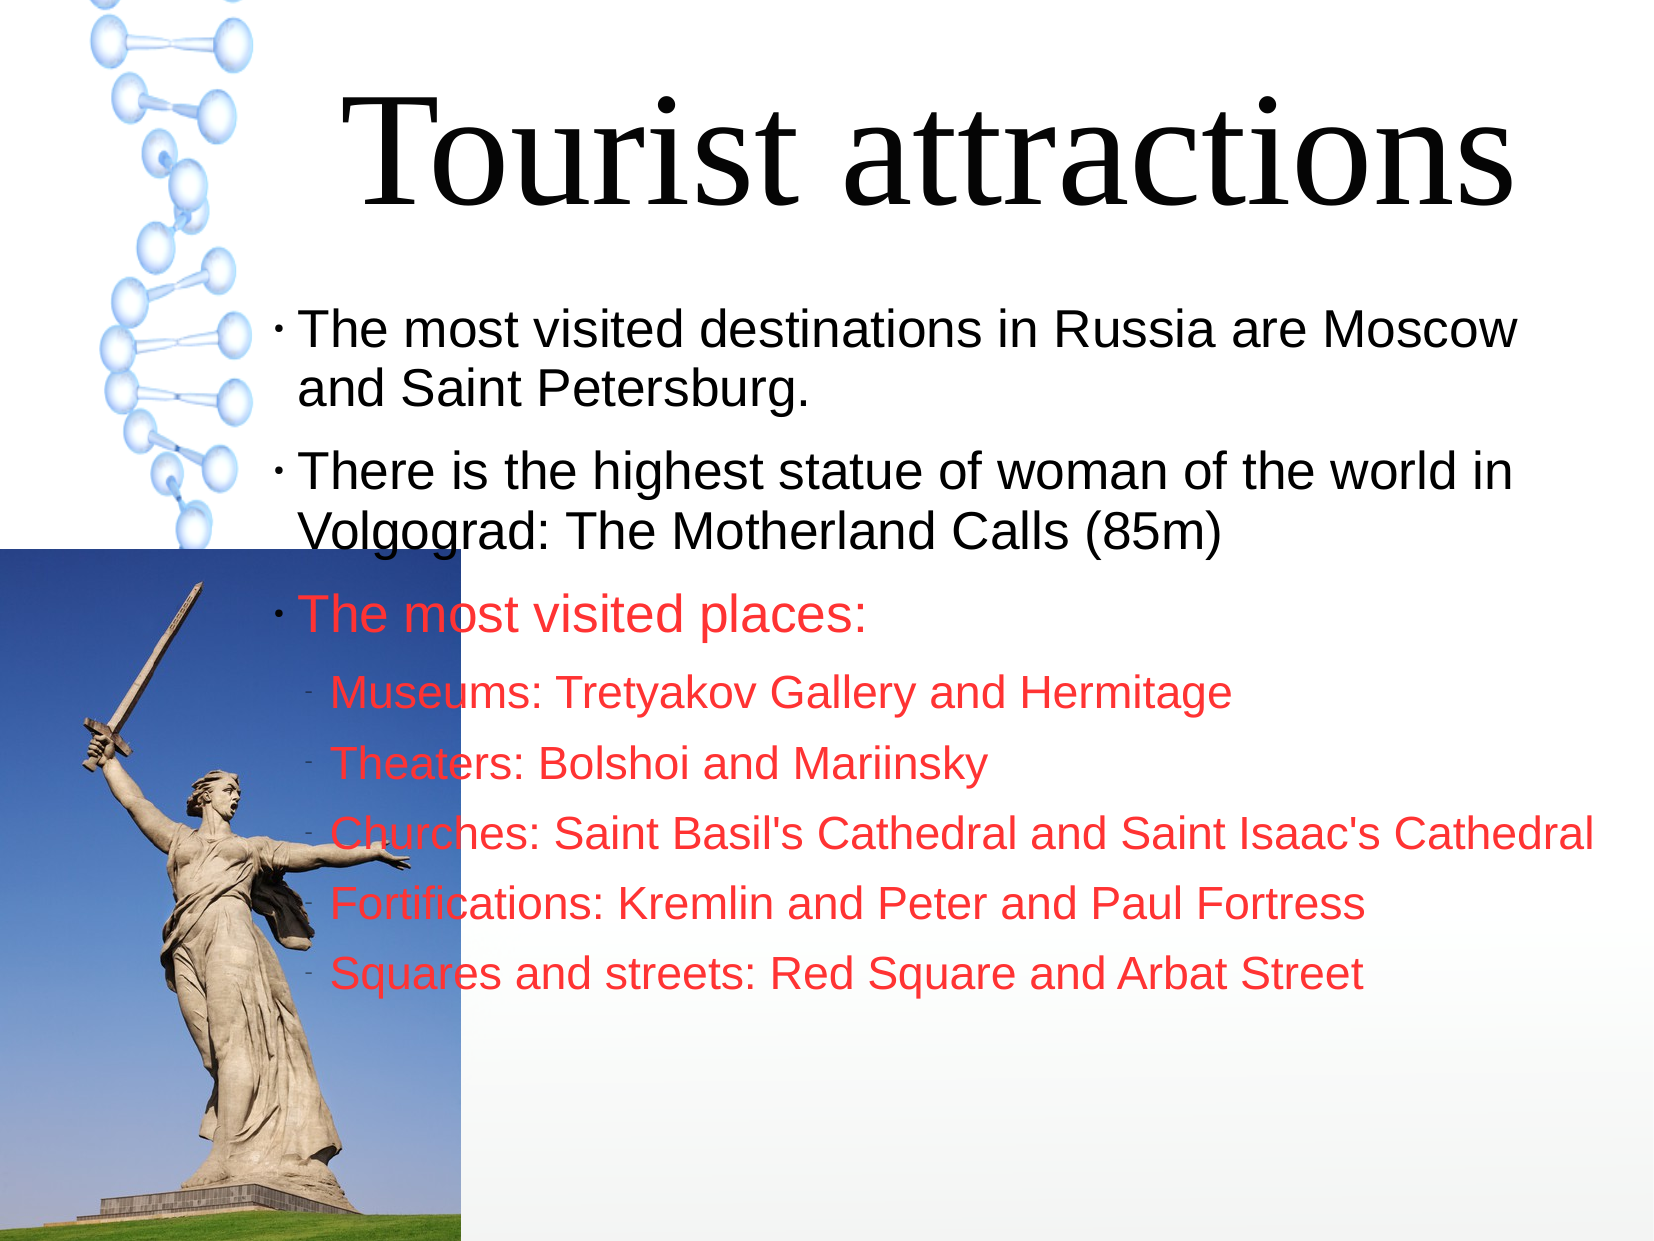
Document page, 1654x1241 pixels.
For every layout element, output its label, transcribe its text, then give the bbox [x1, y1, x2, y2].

picture [0, 0, 1654, 1241]
list The most visited destinations in Russia are Moscow and Saint Petersburg. There is the highest statue of woman of the world in Volgograd: The Motherland Calls (85m) The most visited places: Museums: Tretyakov Gallery and Hermitage Theaters: Bolshoi and Mariinsky Churches: Saint Basil's Cathedral and Saint Isaac's Cathedral Fortifications: Kremlin and Peter and Paul Fortress Squares and streets: Red Square and Arbat Street [265, 299, 1595, 1019]
title Tourist attractions [265, 47, 1595, 252]
